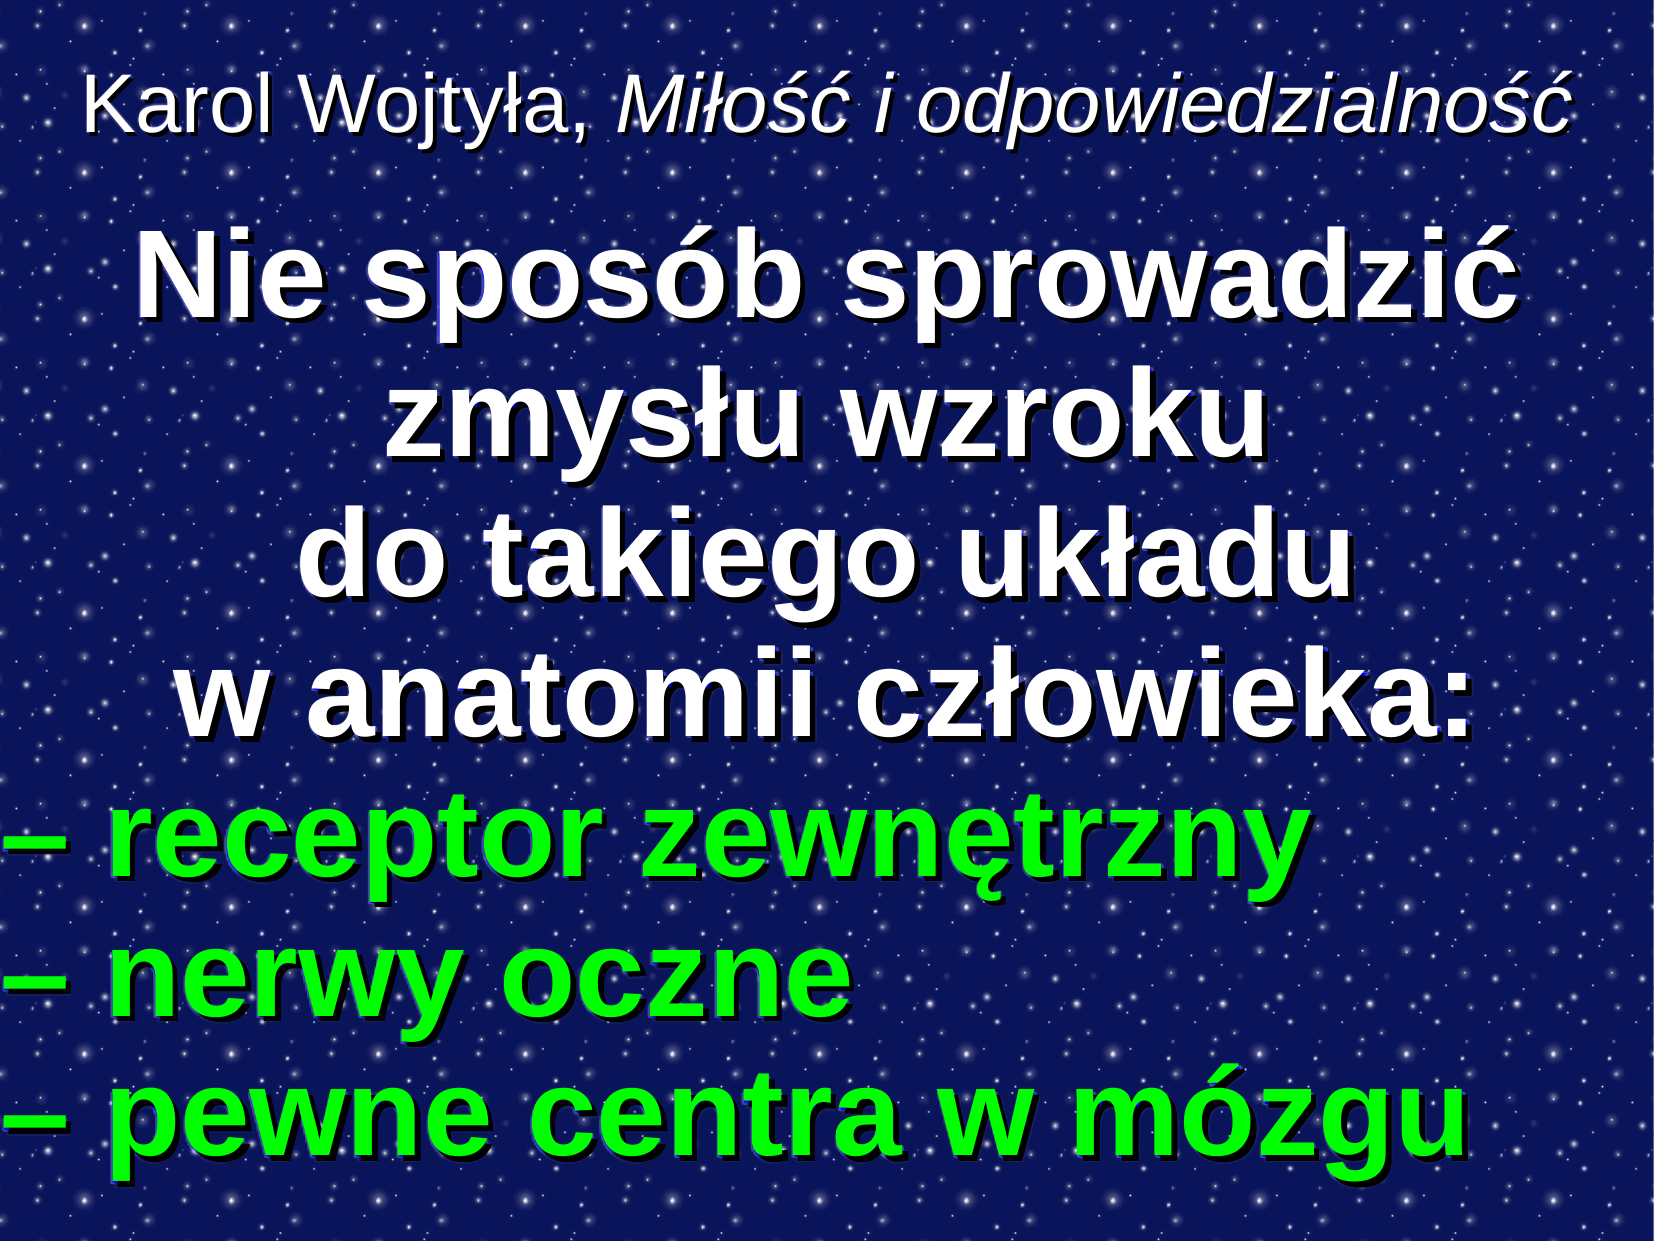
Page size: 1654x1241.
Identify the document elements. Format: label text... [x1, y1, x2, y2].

text_box [310, 640, 341, 712]
subtitle Karol Wojtyła, Miłość i odpowiedzialność Nie sposób sprowadzić zmysłu wzroku do takiego układu w anatomii człowieka: – receptor zewnętrzny – nerwy oczne – pewne centra w mózgu [0, 0, 1654, 1241]
